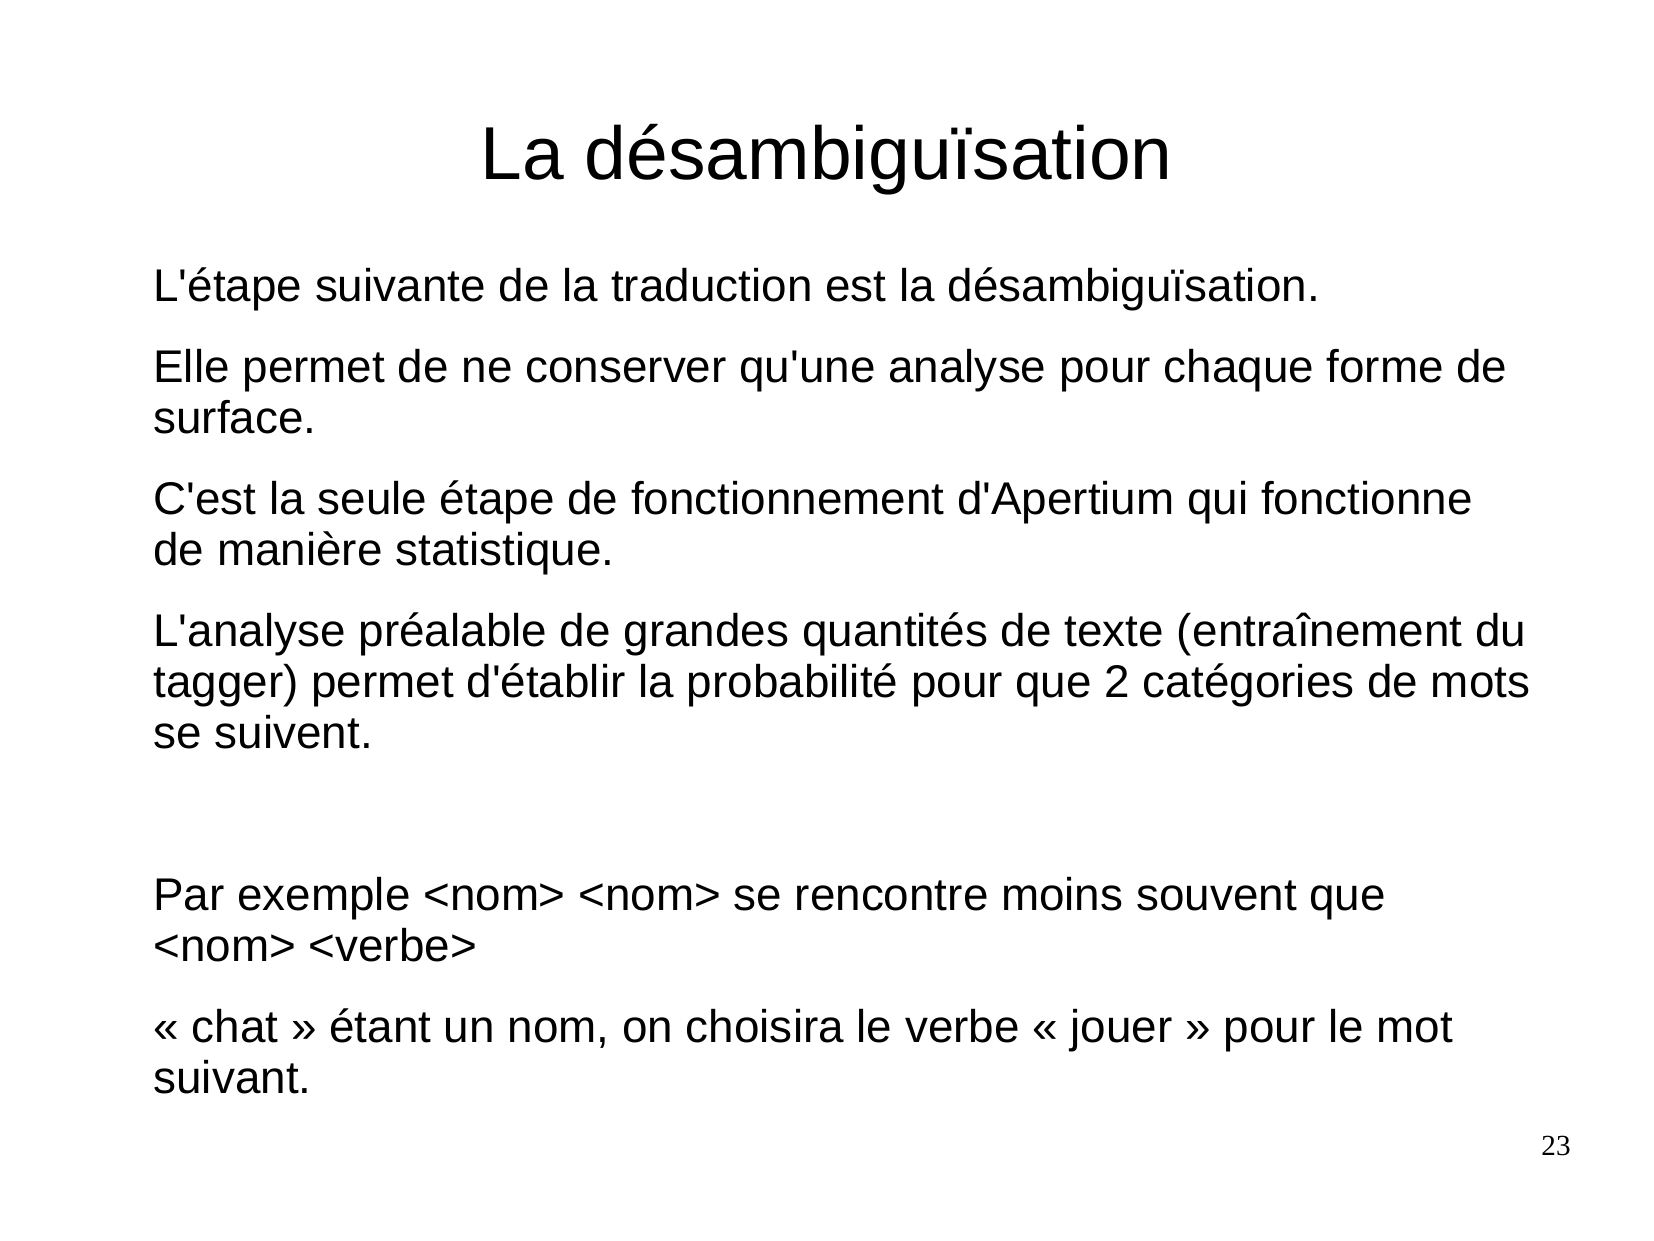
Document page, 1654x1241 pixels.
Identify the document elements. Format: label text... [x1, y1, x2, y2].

list L'étape suivante de la traduction est la désambiguïsation. Elle permet de ne conserver qu'une analyse pour chaque forme de surface. C'est la seule étape de fonctionnement d'Apertium qui fonctionne de manière statistique. L'analyse préalable de grandes quantités de texte (entraînement du tagger) permet d'établir la probabilité pour que 2 catégories de mots se suivent. Par exemple <nom> <nom> se rencontre moins souvent que <nom> <verbe> « chat » étant un nom, on choisira le verbe « jouer » pour le mot suivant. [153, 259, 1536, 1123]
title La désambiguïsation [82, 82, 1571, 225]
